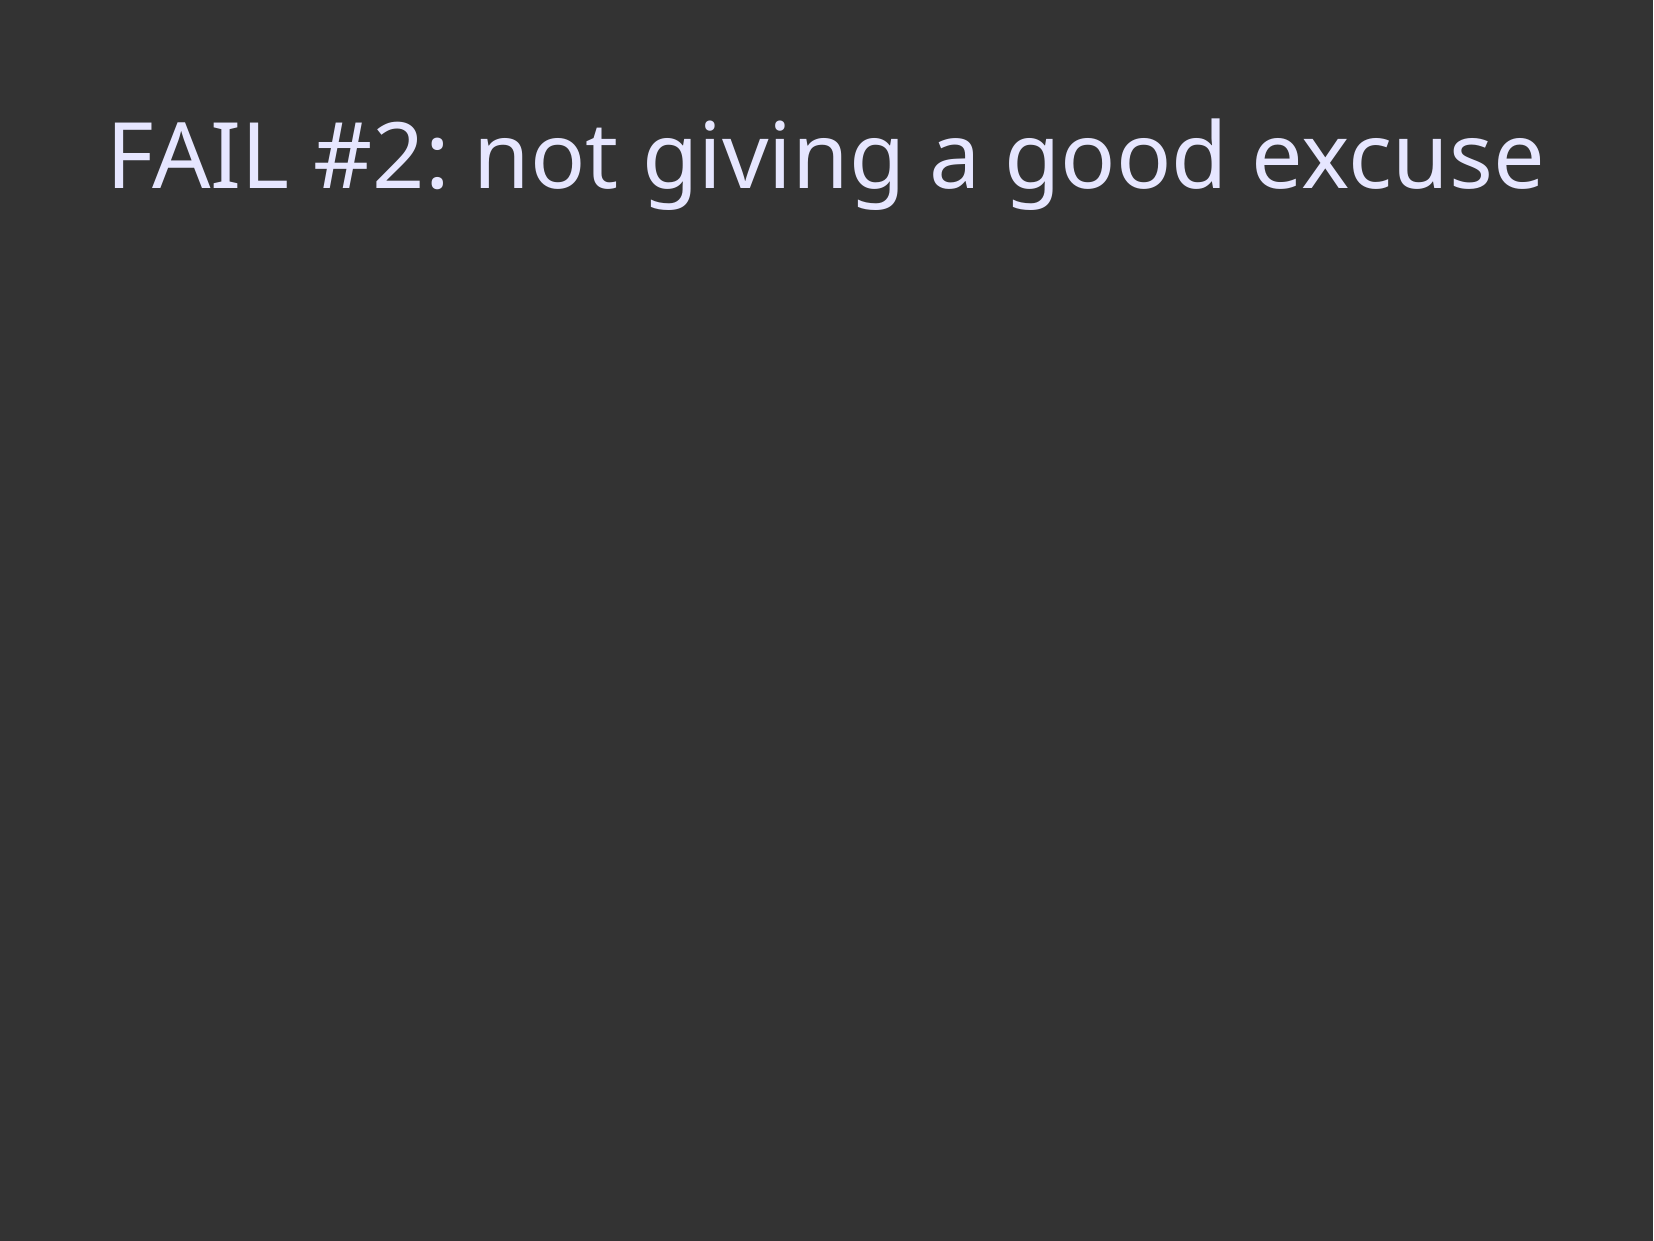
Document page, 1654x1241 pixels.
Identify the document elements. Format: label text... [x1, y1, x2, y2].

title FAIL #2: not giving a good excuse [82, 27, 1571, 279]
